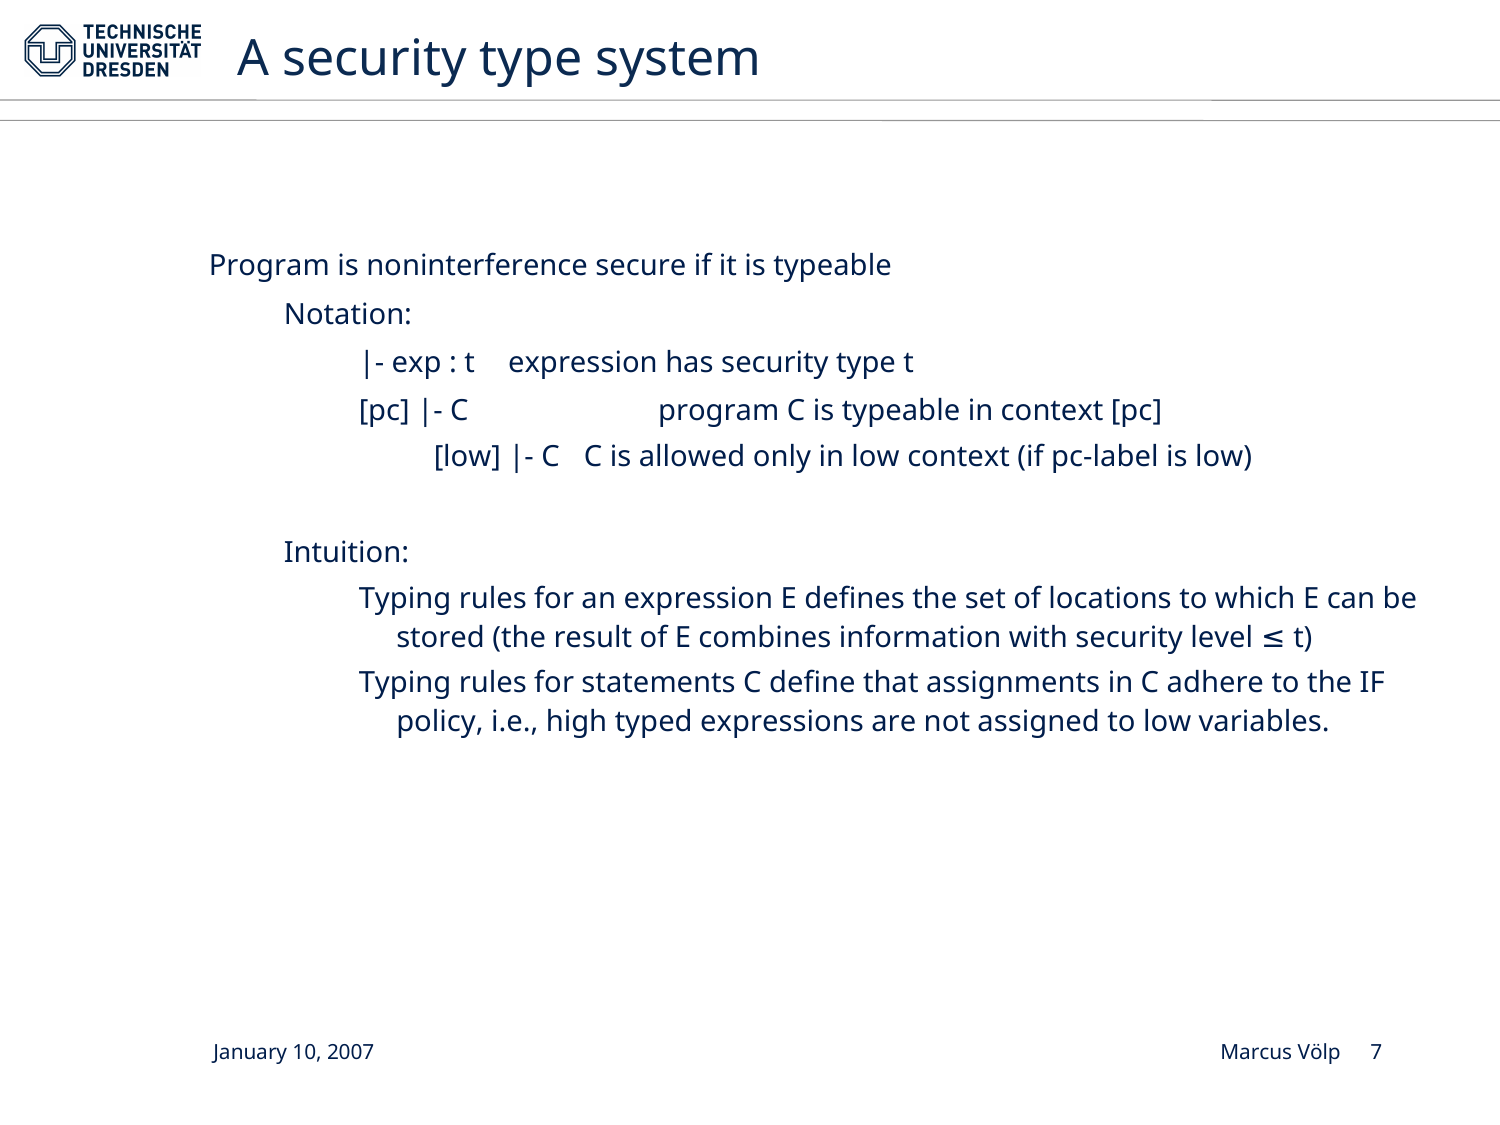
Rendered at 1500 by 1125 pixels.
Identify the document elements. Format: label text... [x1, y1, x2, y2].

list Program is noninterference secure if it is typeable Notation: |- exp : t expression has security type t [pc] |- C program C is typeable in context [pc] [low] |- C C is allowed only in low context (if pc-label is low) Intuition: Typing rules for an expression E defines the set of locations to which E can be stored (the result of E combines information with security level ≤ t) Typing rules for statements C define that assignments in C adhere to the IF policy, i.e., high typed expressions are not assigned to low variables. [193, 237, 1469, 1000]
title A security type system [237, 12, 1437, 100]
picture [24, 24, 201, 77]
